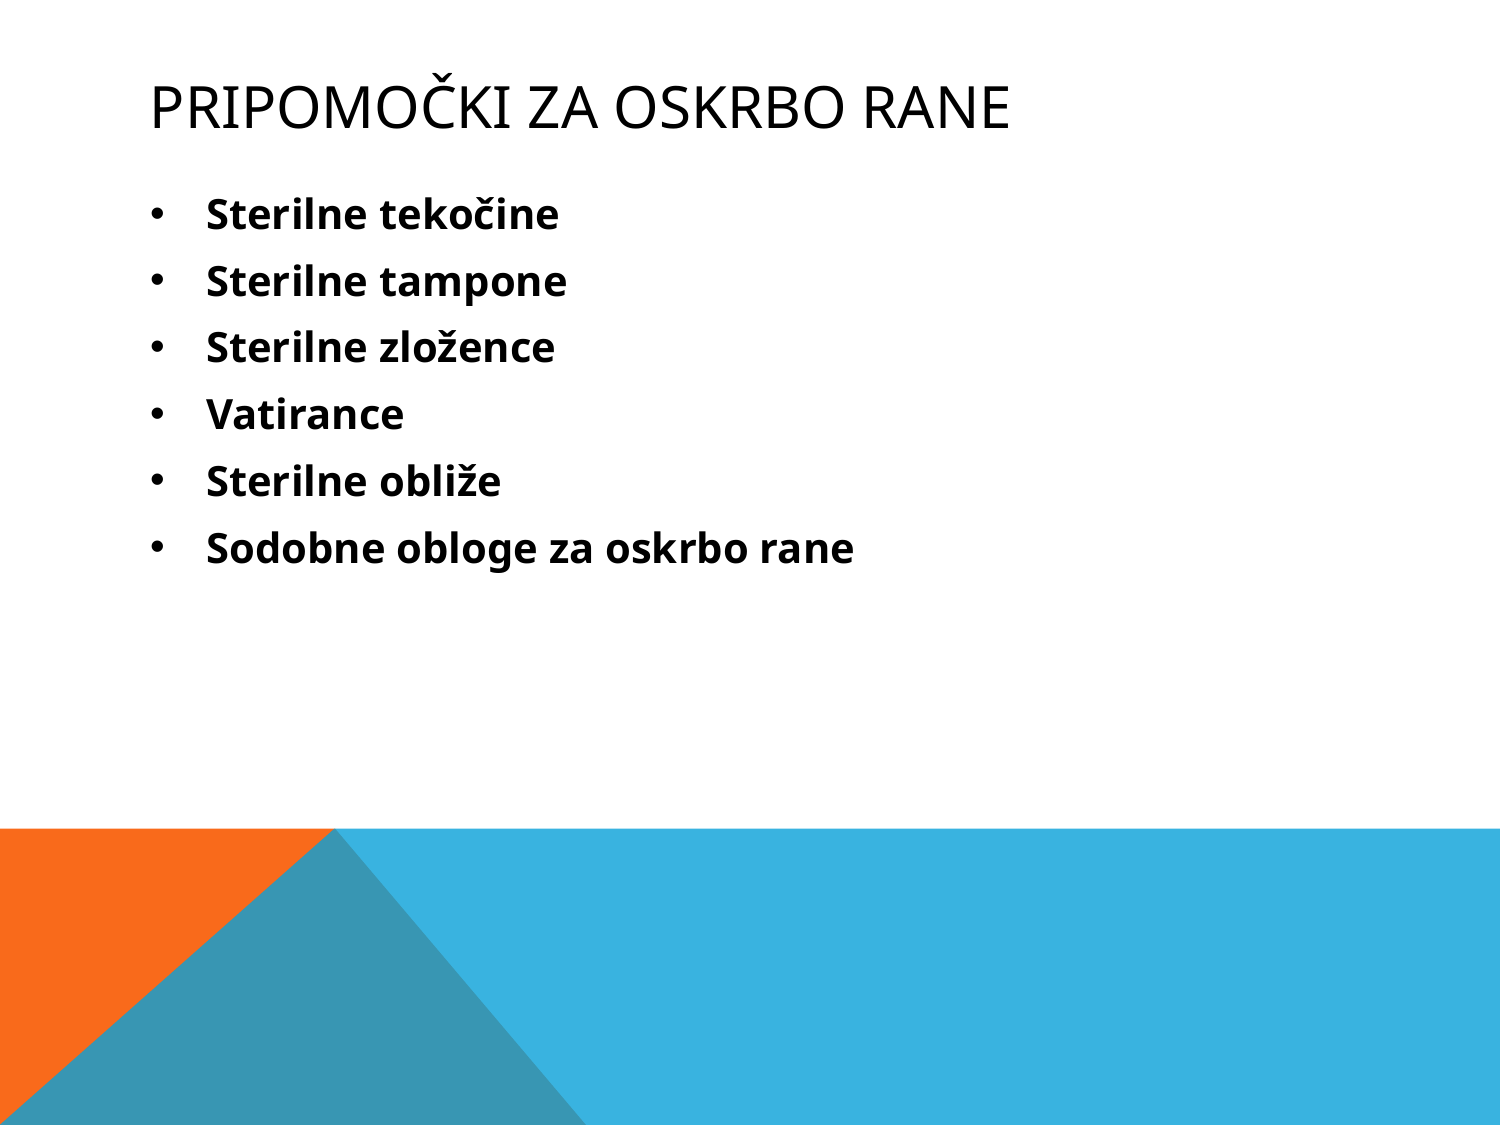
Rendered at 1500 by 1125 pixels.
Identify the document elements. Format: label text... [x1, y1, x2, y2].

title Pripomočki za oskrbo rane [134, 59, 1369, 150]
list Sterilne tekočine Sterilne tampone Sterilne zložence Vatirance Sterilne obliže Sodobne obloge za oskrbo rane [134, 180, 1369, 768]
